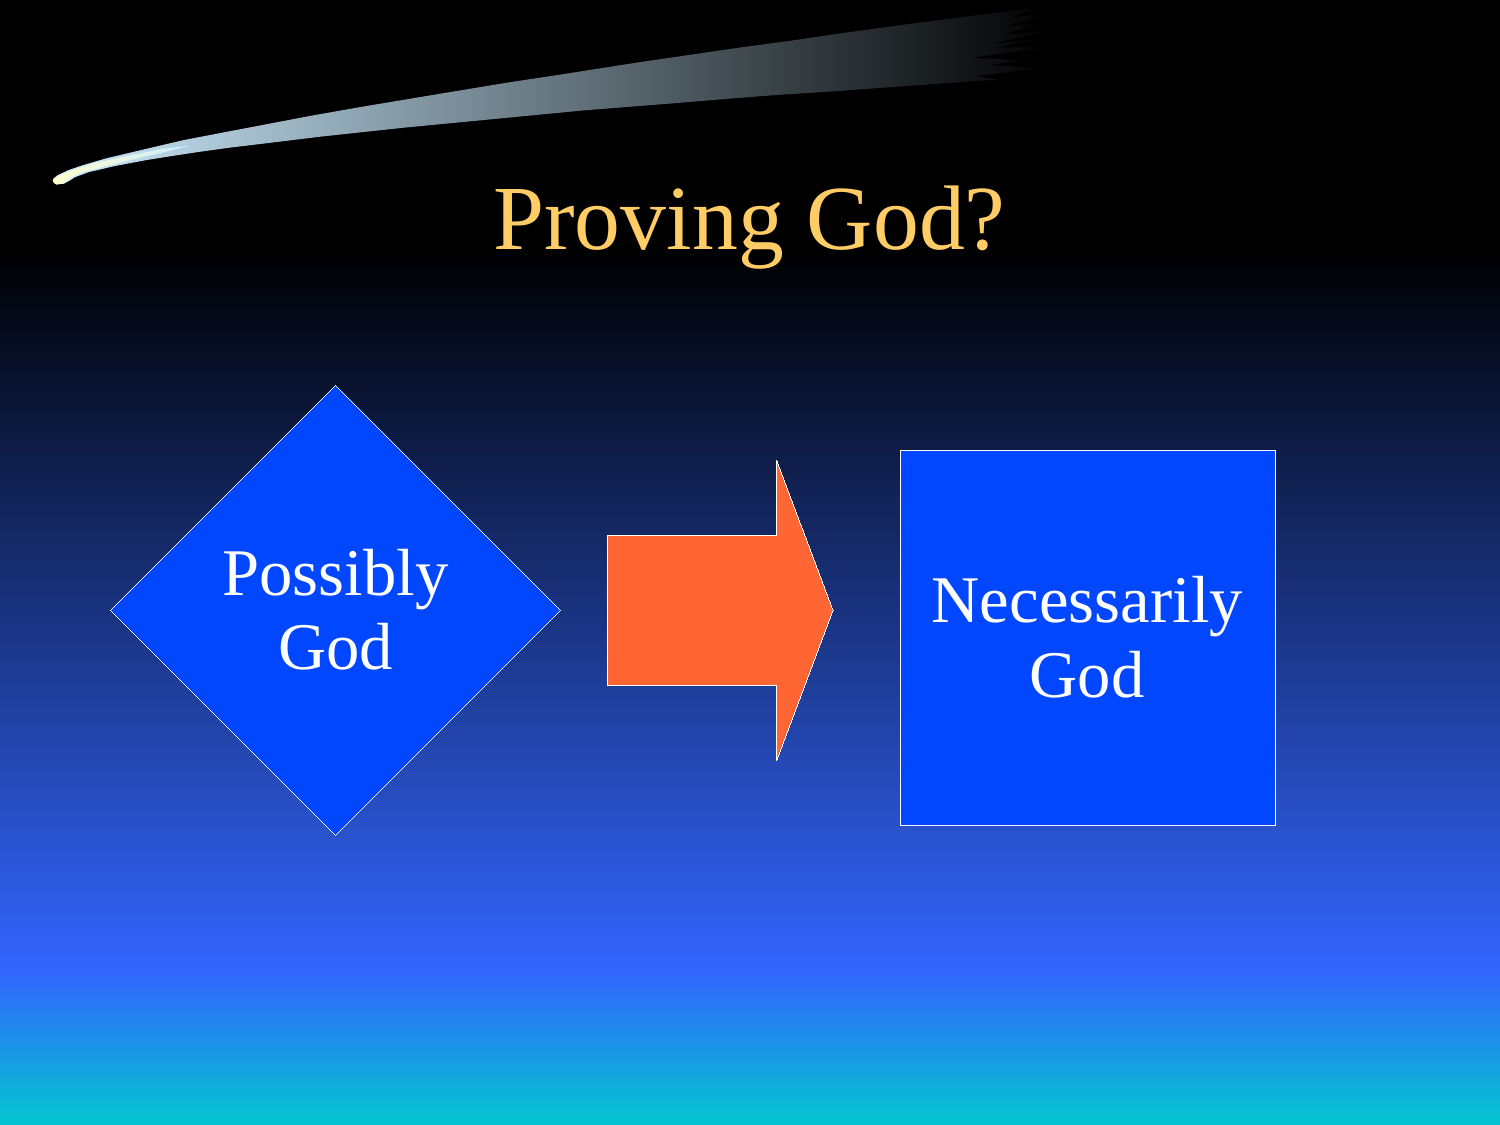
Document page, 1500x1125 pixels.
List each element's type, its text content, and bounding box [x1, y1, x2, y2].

title Proving God? [112, 124, 1388, 313]
text_box Necessarily God [900, 450, 1276, 826]
text_box [607, 460, 834, 761]
text_box Possibly God [110, 385, 561, 836]
